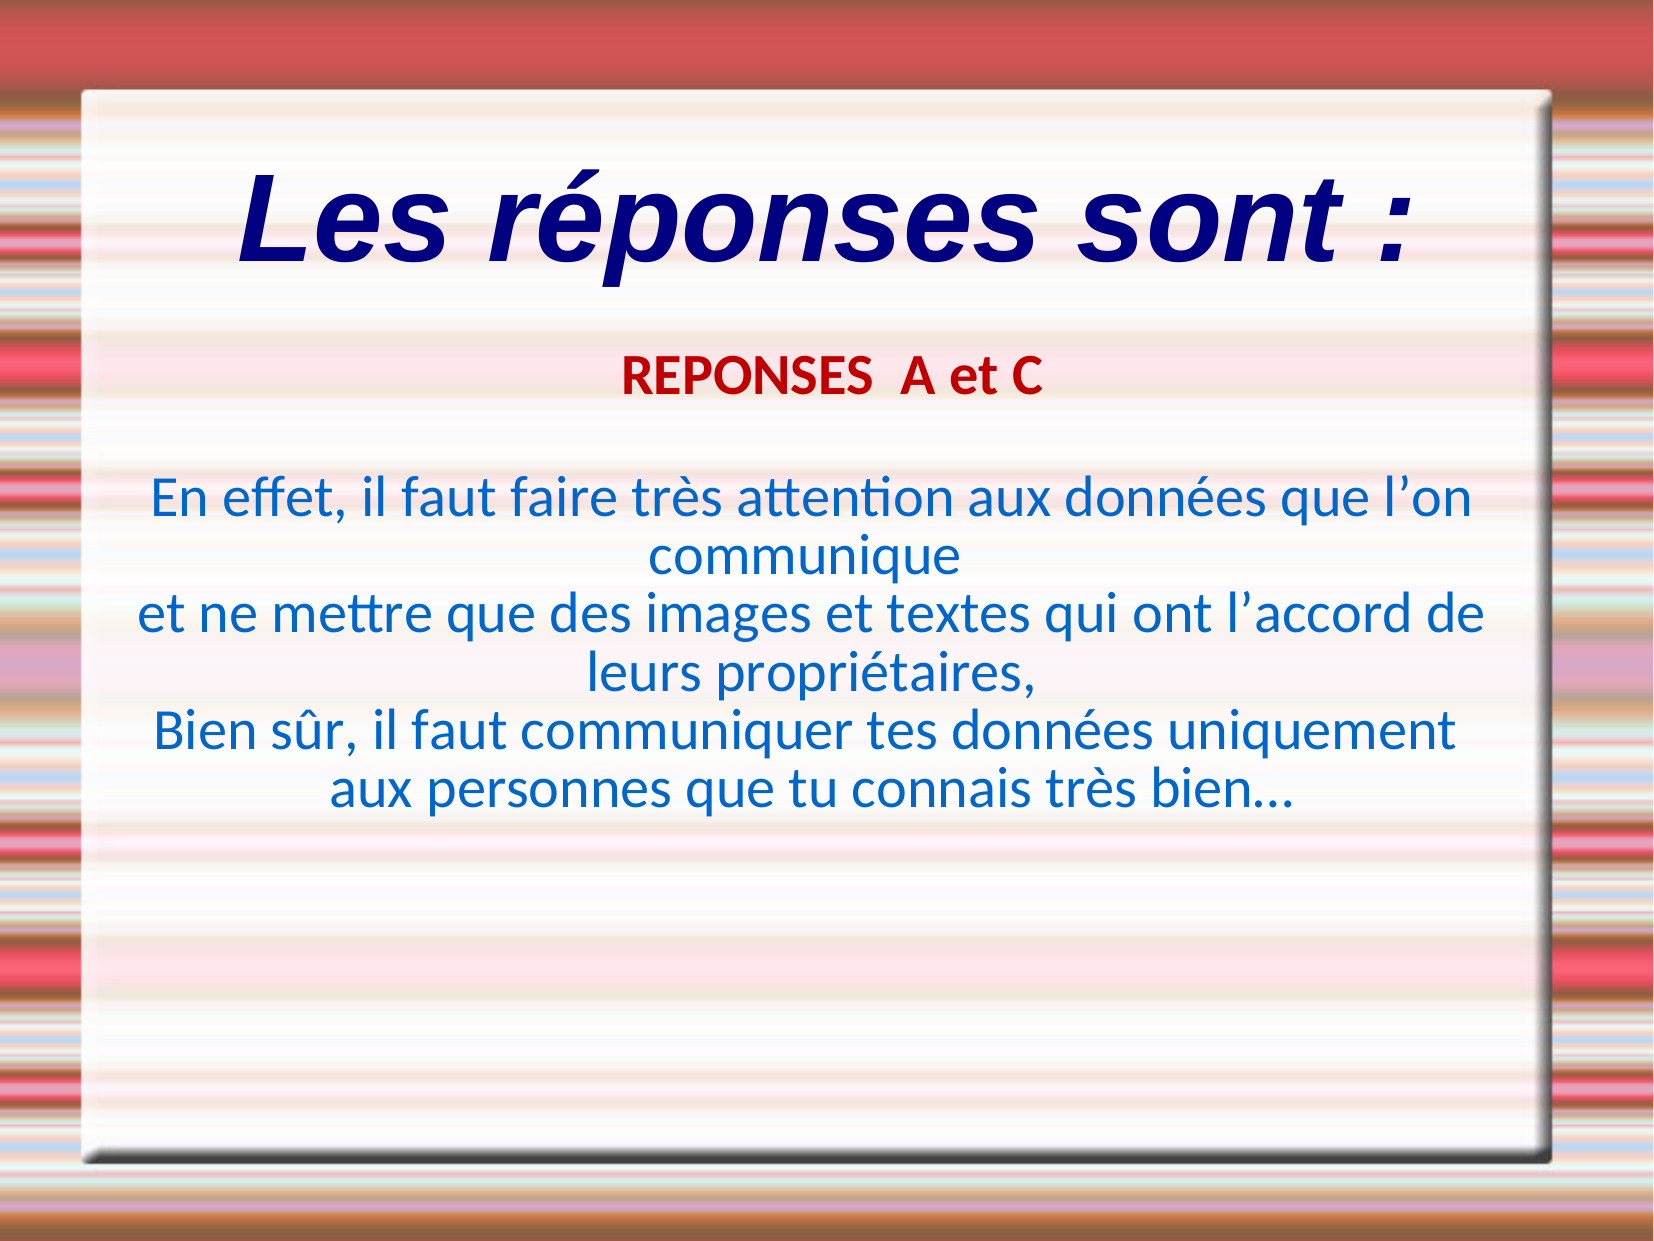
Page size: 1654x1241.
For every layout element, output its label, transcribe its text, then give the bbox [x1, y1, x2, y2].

picture [0, 0, 1654, 1241]
title Les réponses sont : [121, 114, 1534, 322]
list REPONSES A et C [134, 350, 1516, 1133]
text_box En effet, il faut faire très attention aux données que l’on communique et ne mettre que des images et textes qui ont l’accord de leurs propriétaires, Bien sûr, il faut communiquer tes données uniquement aux personnes que tu connais très bien… [118, 472, 1506, 901]
